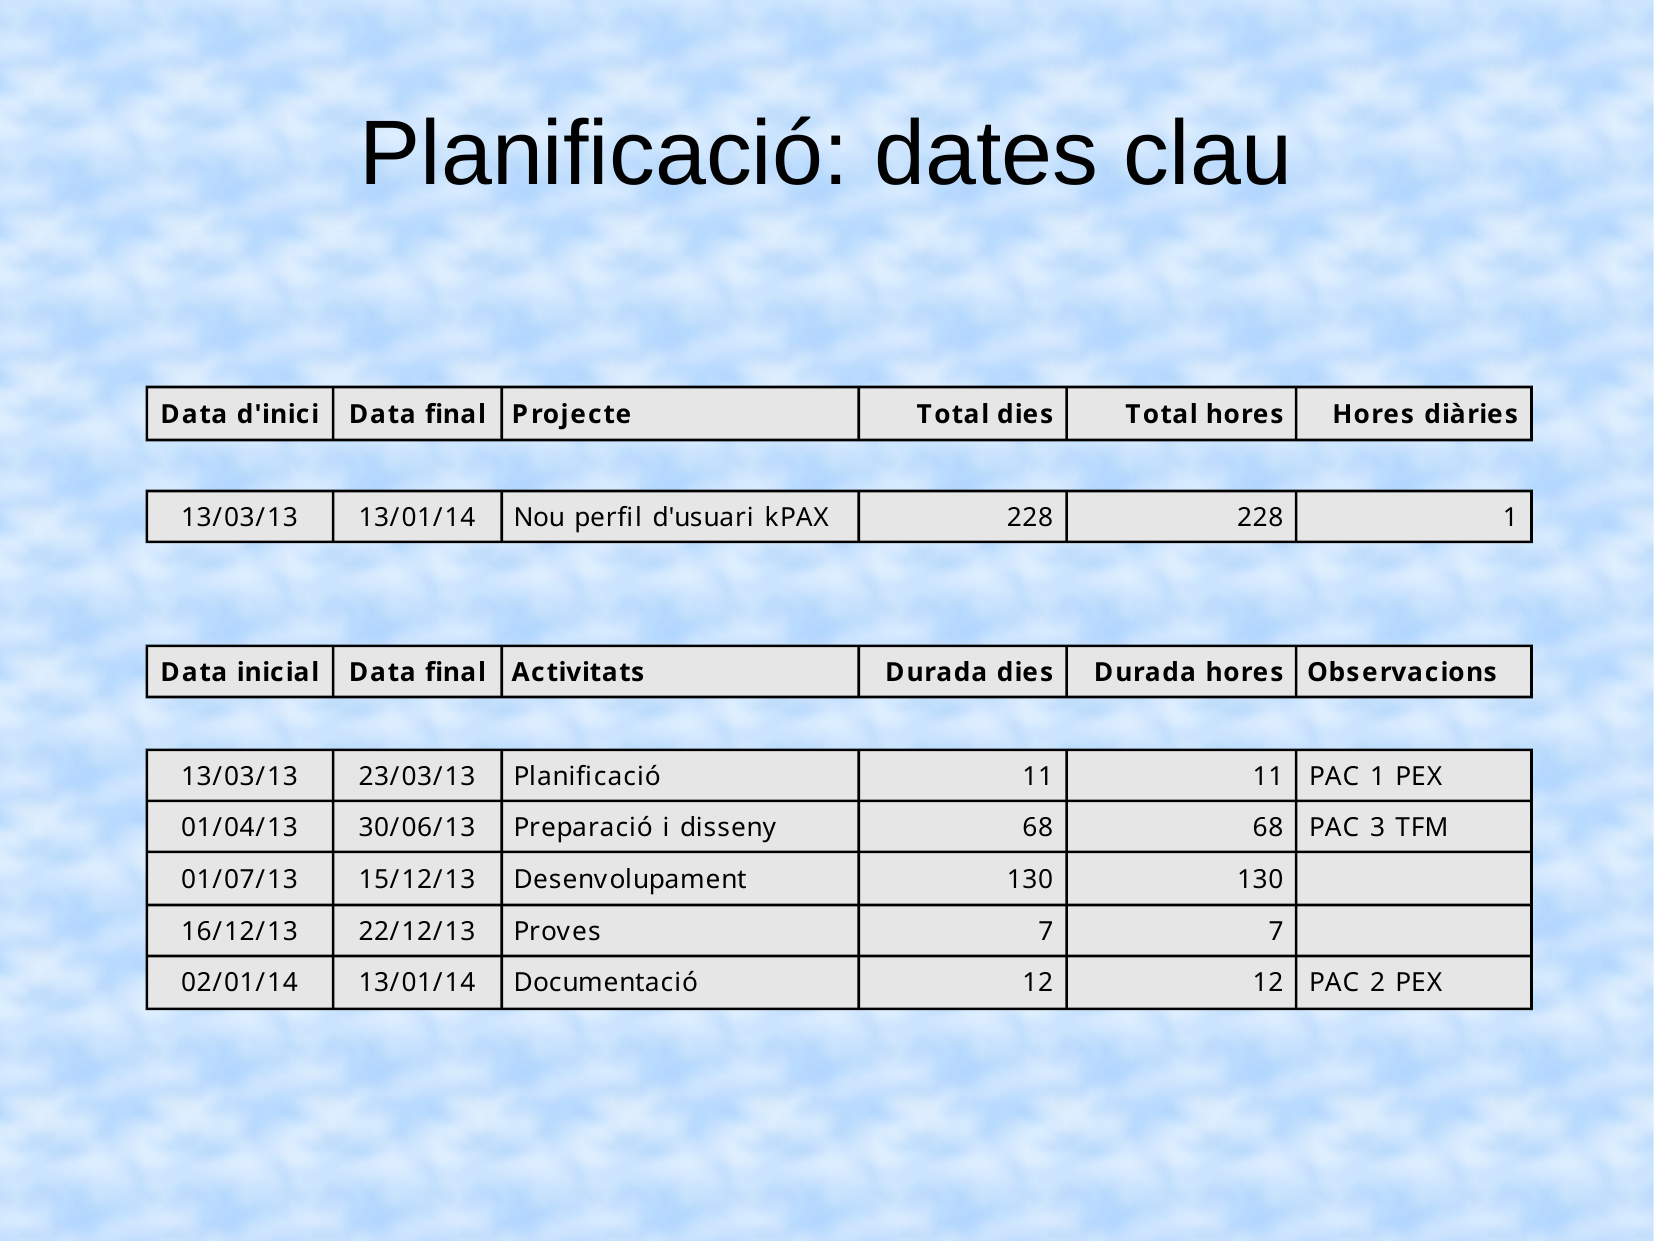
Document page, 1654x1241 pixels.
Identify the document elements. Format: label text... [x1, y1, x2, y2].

chart [72, 336, 1608, 1063]
title Planificació: dates clau [82, 49, 1571, 257]
picture [0, 0, 1654, 1241]
